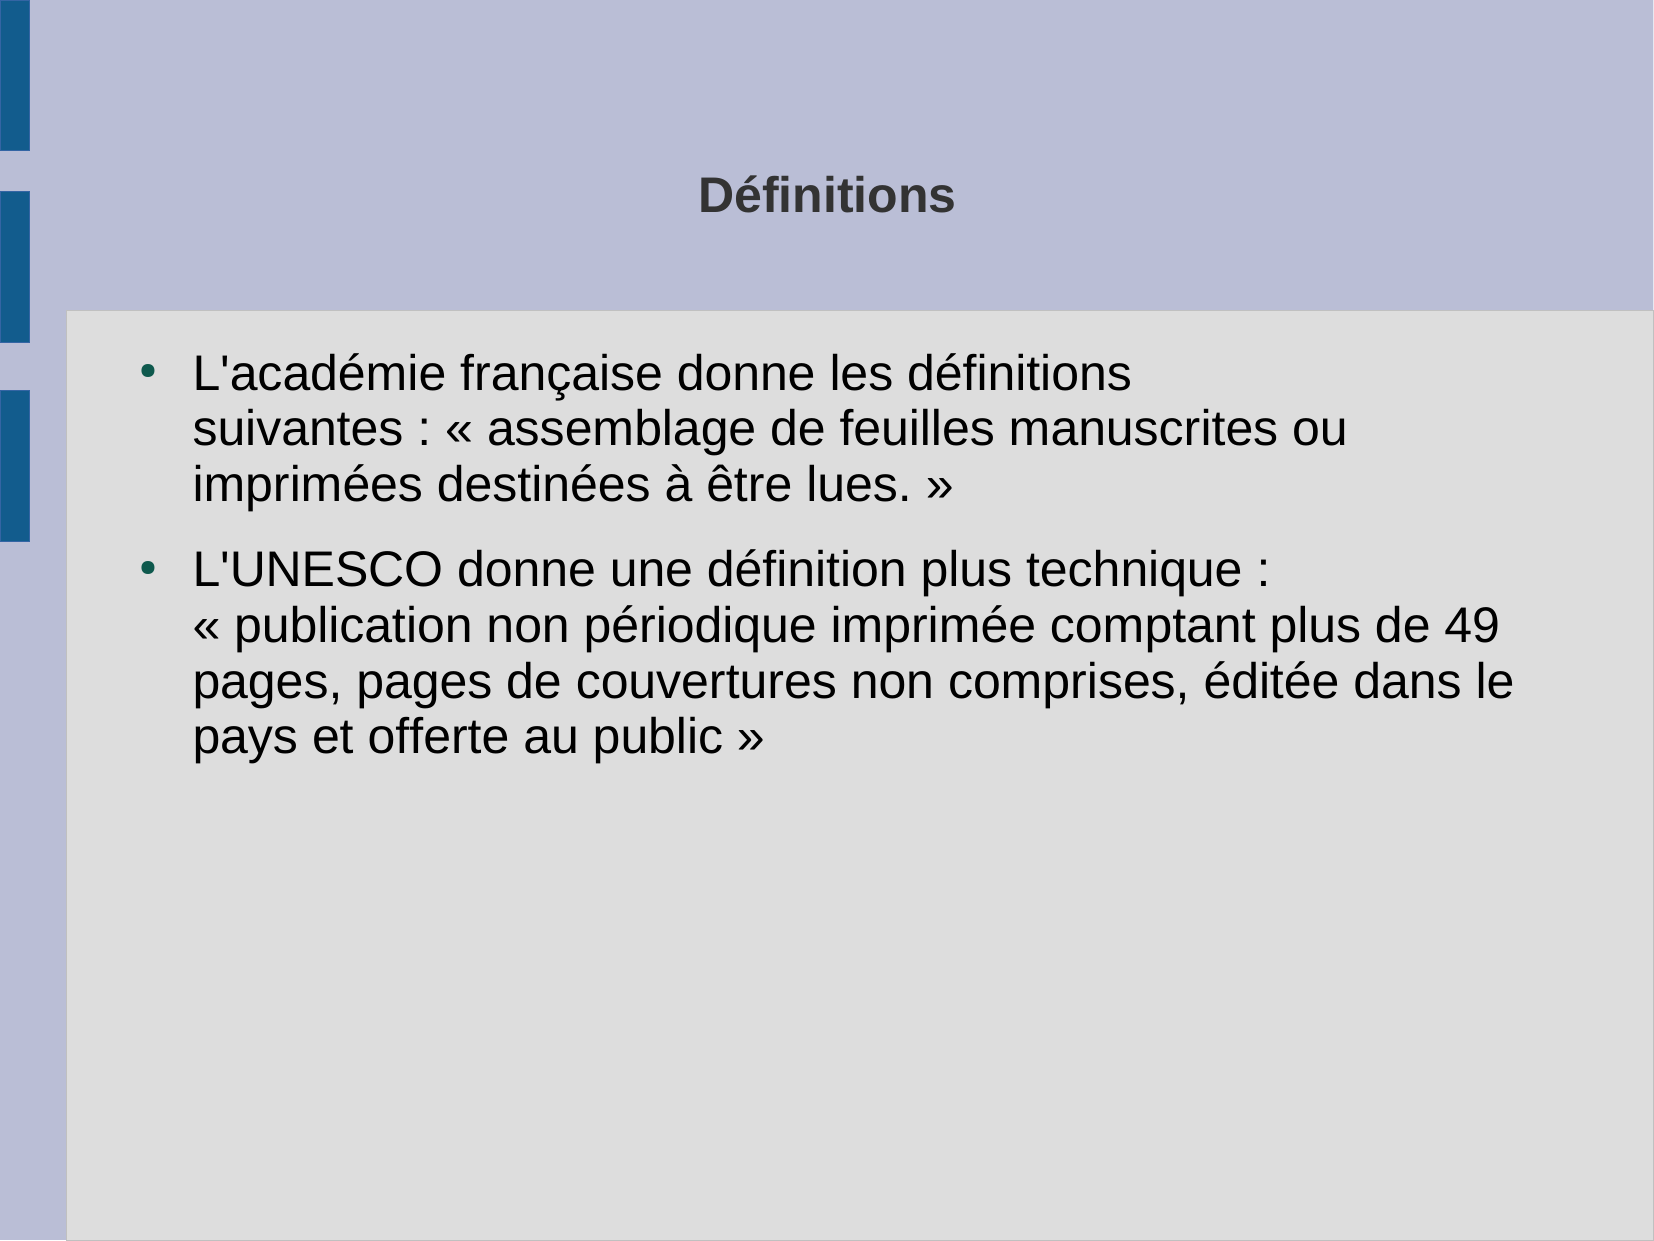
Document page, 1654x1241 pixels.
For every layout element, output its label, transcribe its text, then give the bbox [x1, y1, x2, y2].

list L'académie française donne les définitions suivantes : « assemblage de feuilles manuscrites ou imprimées destinées à être lues. » L'UNESCO donne une définition plus technique : « publication non périodique imprimée comptant plus de 49 pages, pages de couvertures non comprises, éditée dans le pays et offerte au public » [121, 344, 1534, 1127]
title Définitions [121, 91, 1534, 299]
